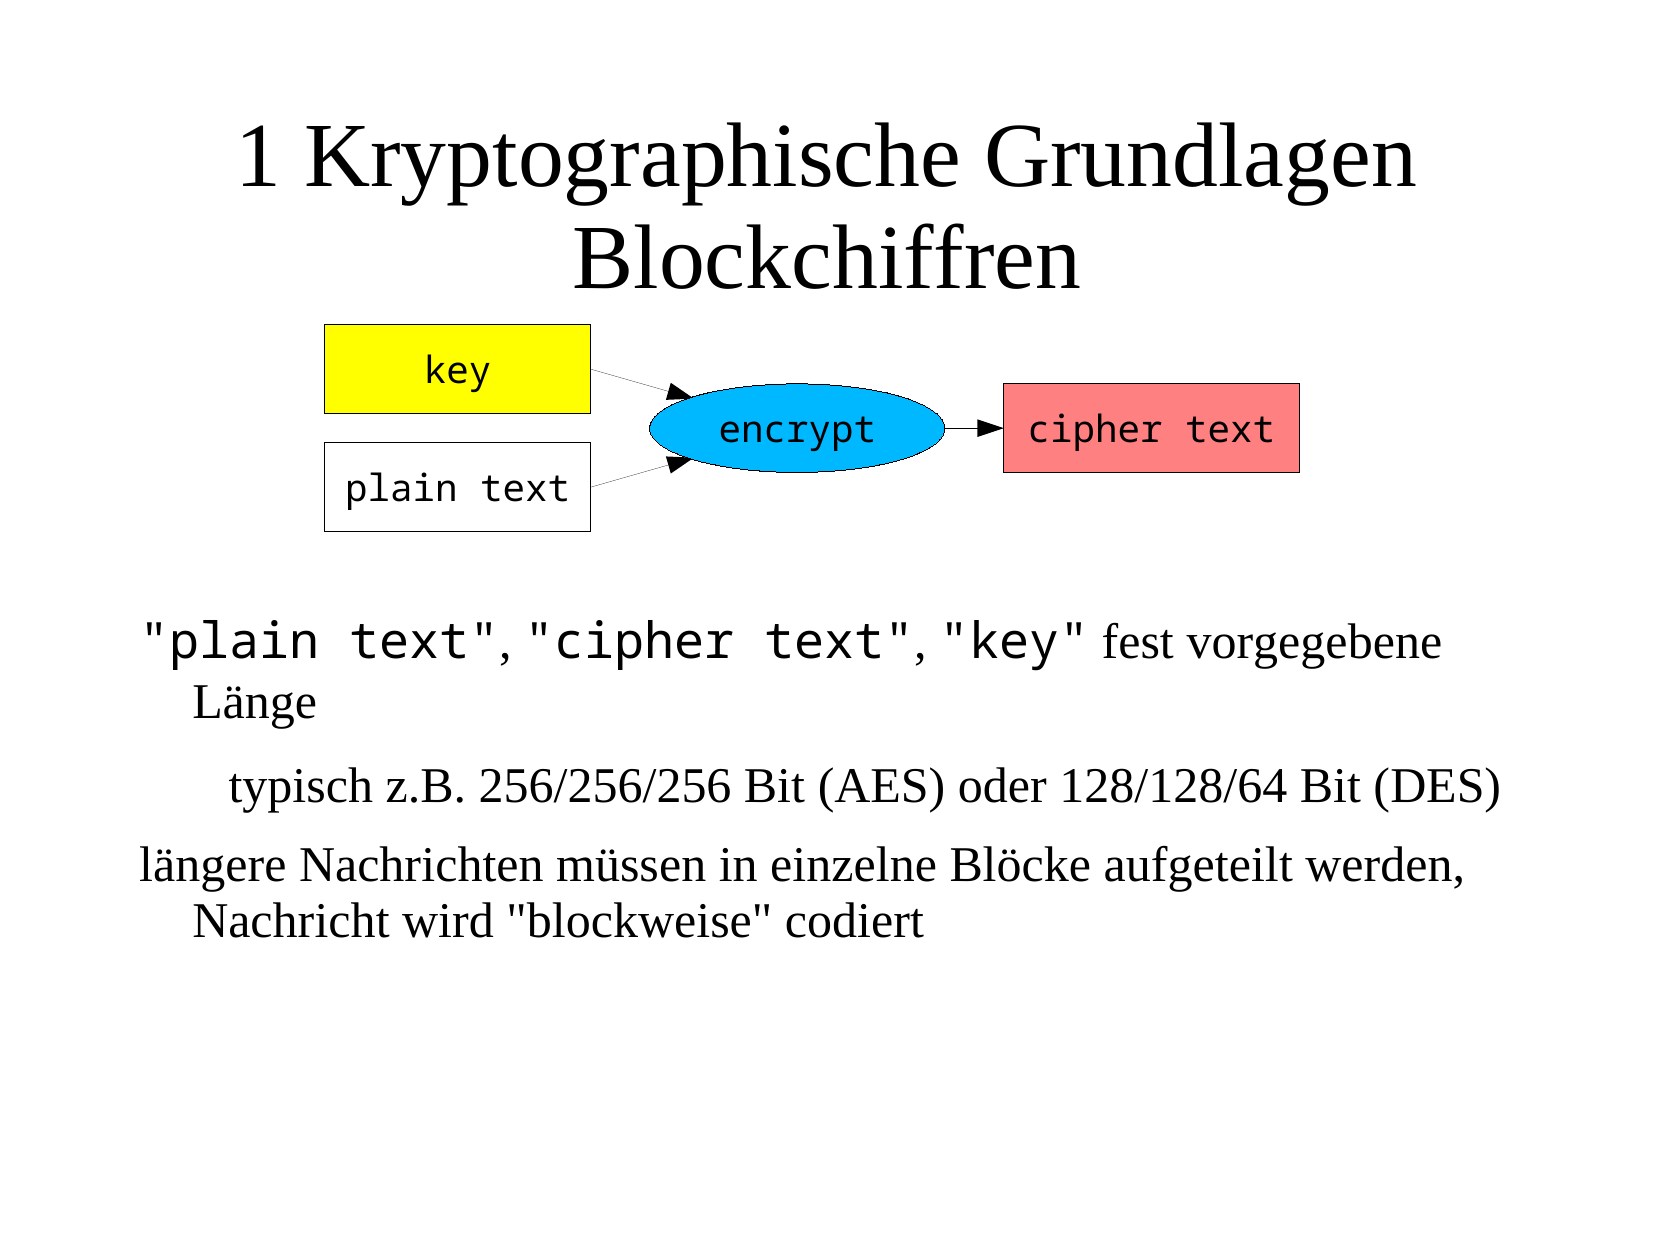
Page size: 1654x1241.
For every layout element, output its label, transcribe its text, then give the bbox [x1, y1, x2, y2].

text_box cipher text [1003, 383, 1300, 473]
title 1 Kryptographische Grundlagen Blockchiffren [121, 102, 1534, 311]
text_box [88, 561, 1521, 709]
text_box encrypt [649, 383, 945, 473]
text_box plain text [324, 442, 591, 532]
list "plain text", "cipher text", "key" fest vorgegebene Länge typisch z.B. 256/256/256 Bit (AES) oder 128/128/64 Bit (DES) längere Nachrichten müssen in einzelne Blöcke aufgeteilt werden, Nachricht wird "blockweise" codiert [121, 605, 1534, 1127]
text_box key [324, 324, 591, 414]
